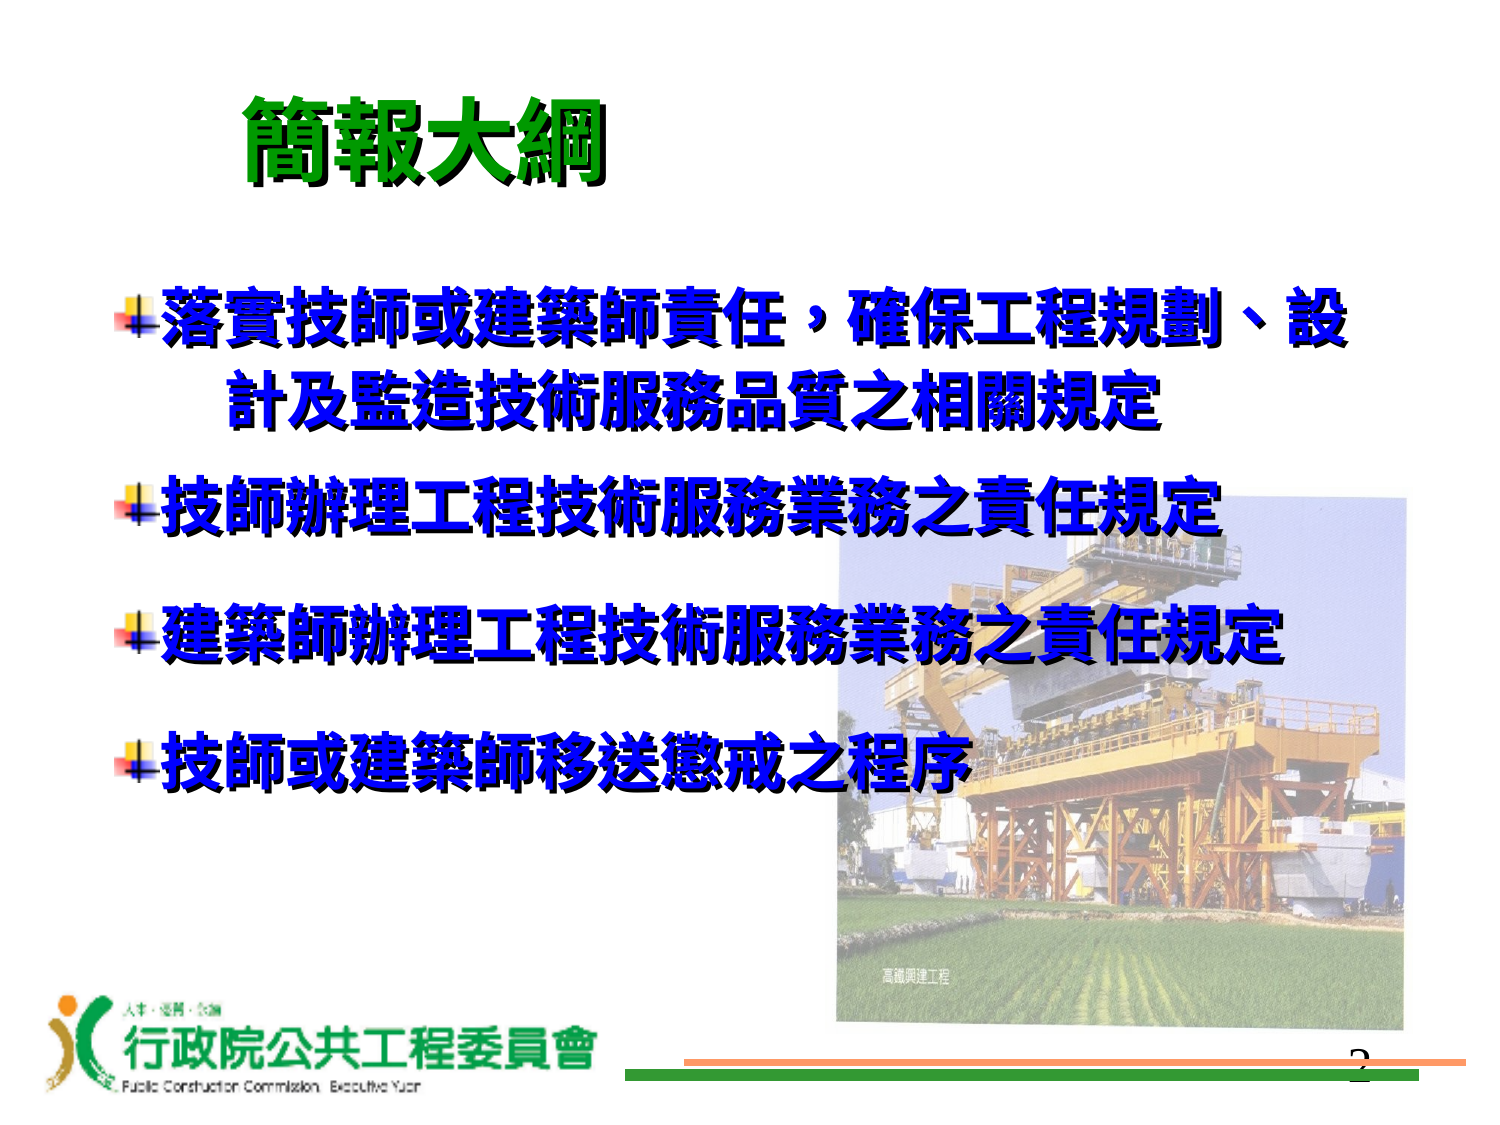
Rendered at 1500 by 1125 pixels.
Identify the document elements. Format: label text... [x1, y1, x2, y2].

text_box 落實技師或建築師責任，確保工程規劃、設 計及監造技術服務品質之相關規定 技師辦理工程技術服務業務之責任規定 建築師辦理工程技術服務業務之責任規定 技師或建築師移送懲戒之程序 [99, 262, 1391, 910]
picture [114, 292, 160, 338]
picture [114, 608, 160, 654]
picture [114, 480, 160, 526]
picture [825, 487, 1413, 1034]
picture [114, 737, 160, 783]
text_box 簡報大綱 [224, 74, 622, 201]
